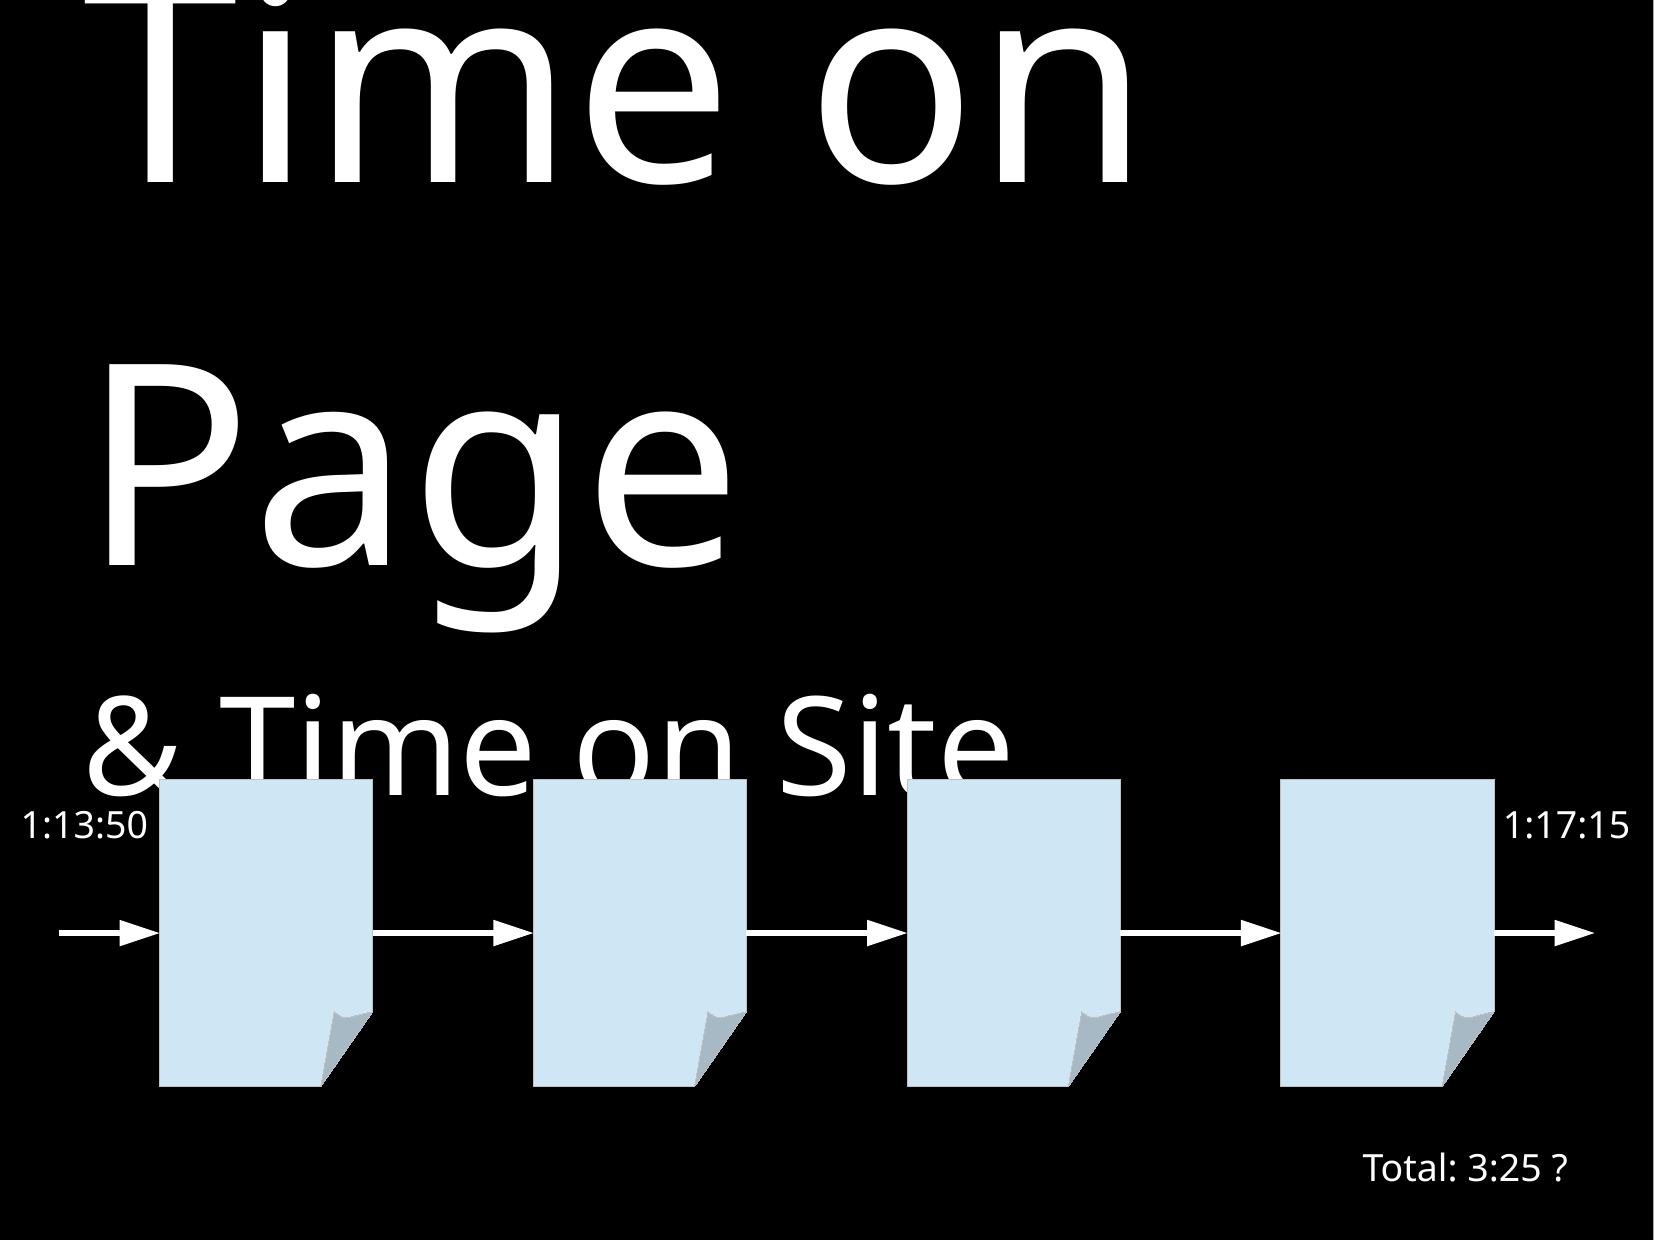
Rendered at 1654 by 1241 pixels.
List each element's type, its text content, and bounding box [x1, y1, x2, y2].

text_box Total: 3:25 ? [1263, 1134, 1583, 1193]
text_box 1:13:50 [5, 791, 172, 850]
text_box [907, 779, 1121, 1087]
text_box [159, 779, 373, 1087]
text_box [533, 779, 747, 1087]
title Time on Page & Time on Site [82, 103, 1654, 615]
text_box 1:17:15 [1488, 791, 1654, 850]
text_box [1280, 779, 1495, 1087]
